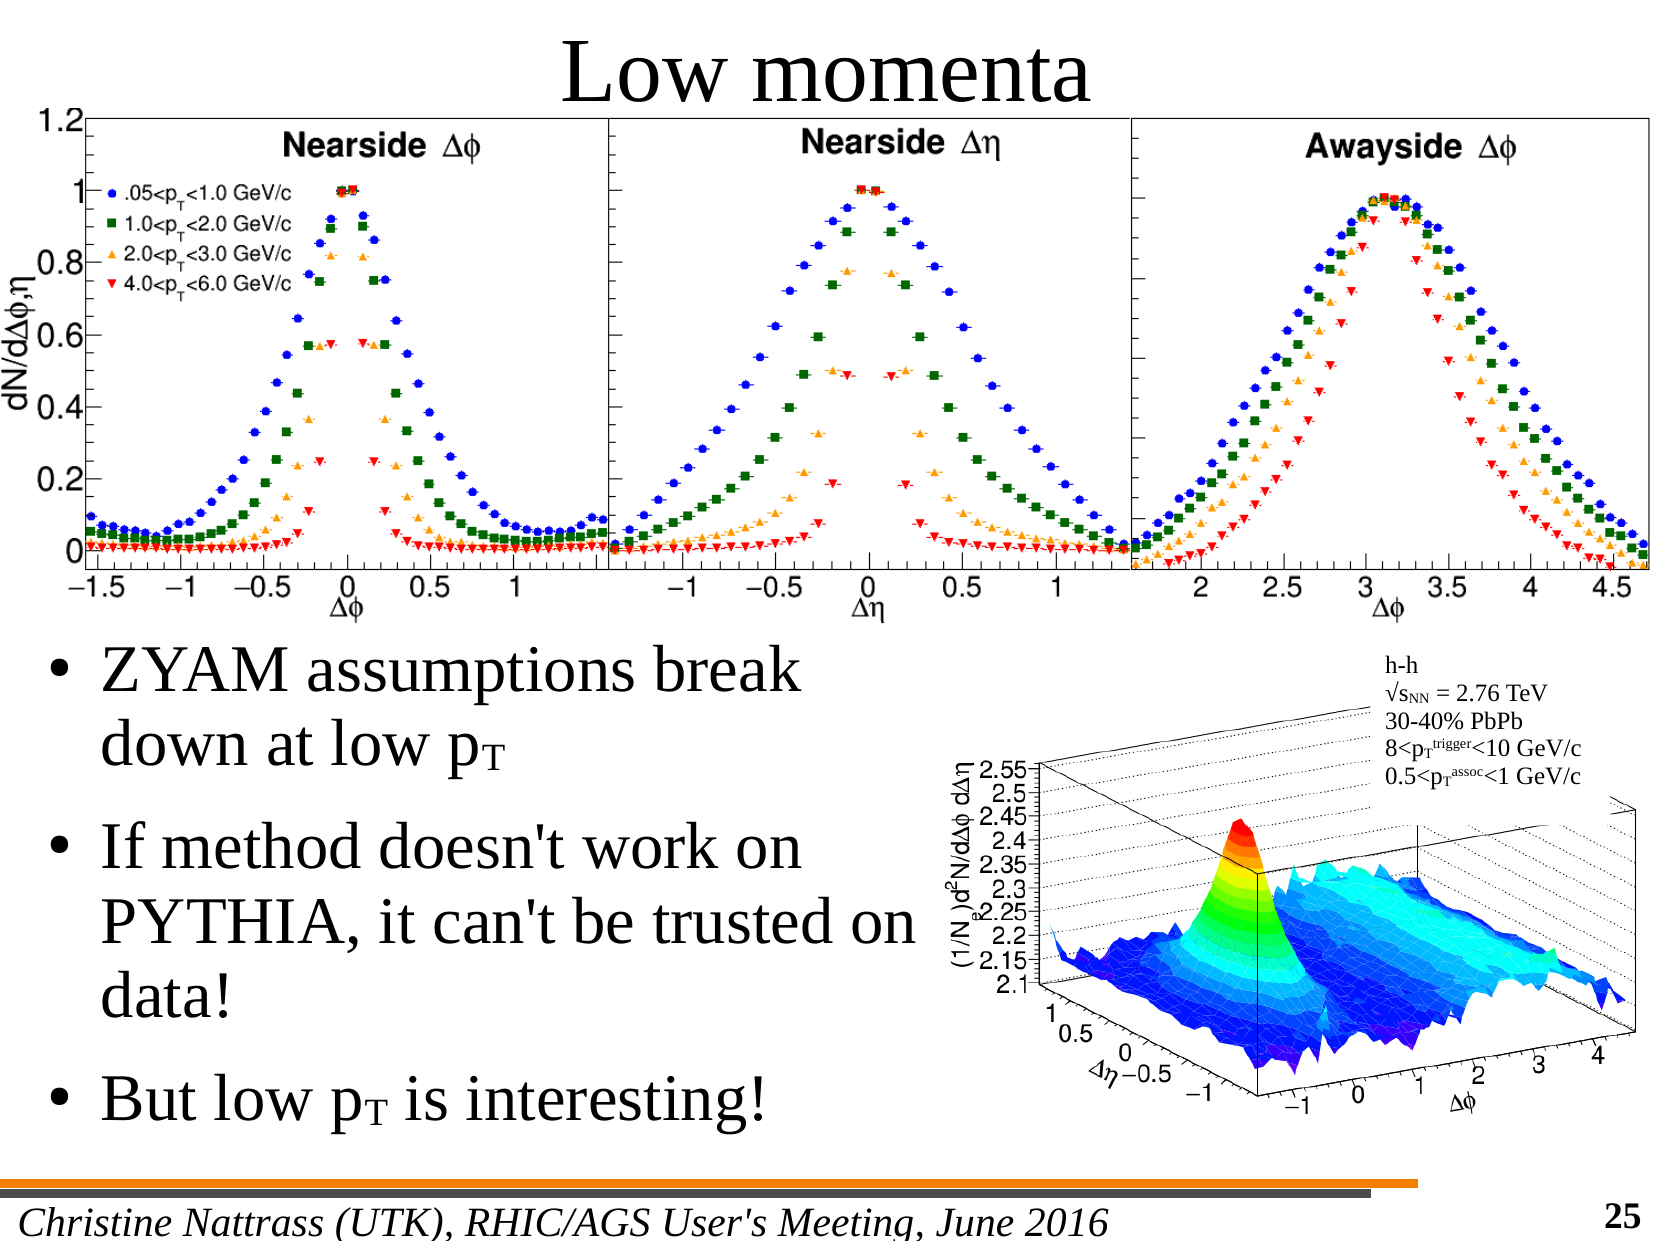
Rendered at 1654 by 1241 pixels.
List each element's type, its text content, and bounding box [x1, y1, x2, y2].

picture [0, 108, 1654, 632]
text_box h-h √sNN = 2.76 TeV 30-40% PbPb 8<pTtrigger<10 GeV/c 0.5<pTassoc<1 GeV/c [1370, 644, 1611, 826]
list ZYAM assumptions break down at low pT If method doesn't work on PYTHIA, it can't be trusted on data! But low pT is interesting! [30, 632, 932, 1141]
picture [931, 689, 1649, 1141]
title Low momenta [82, 1, 1571, 108]
